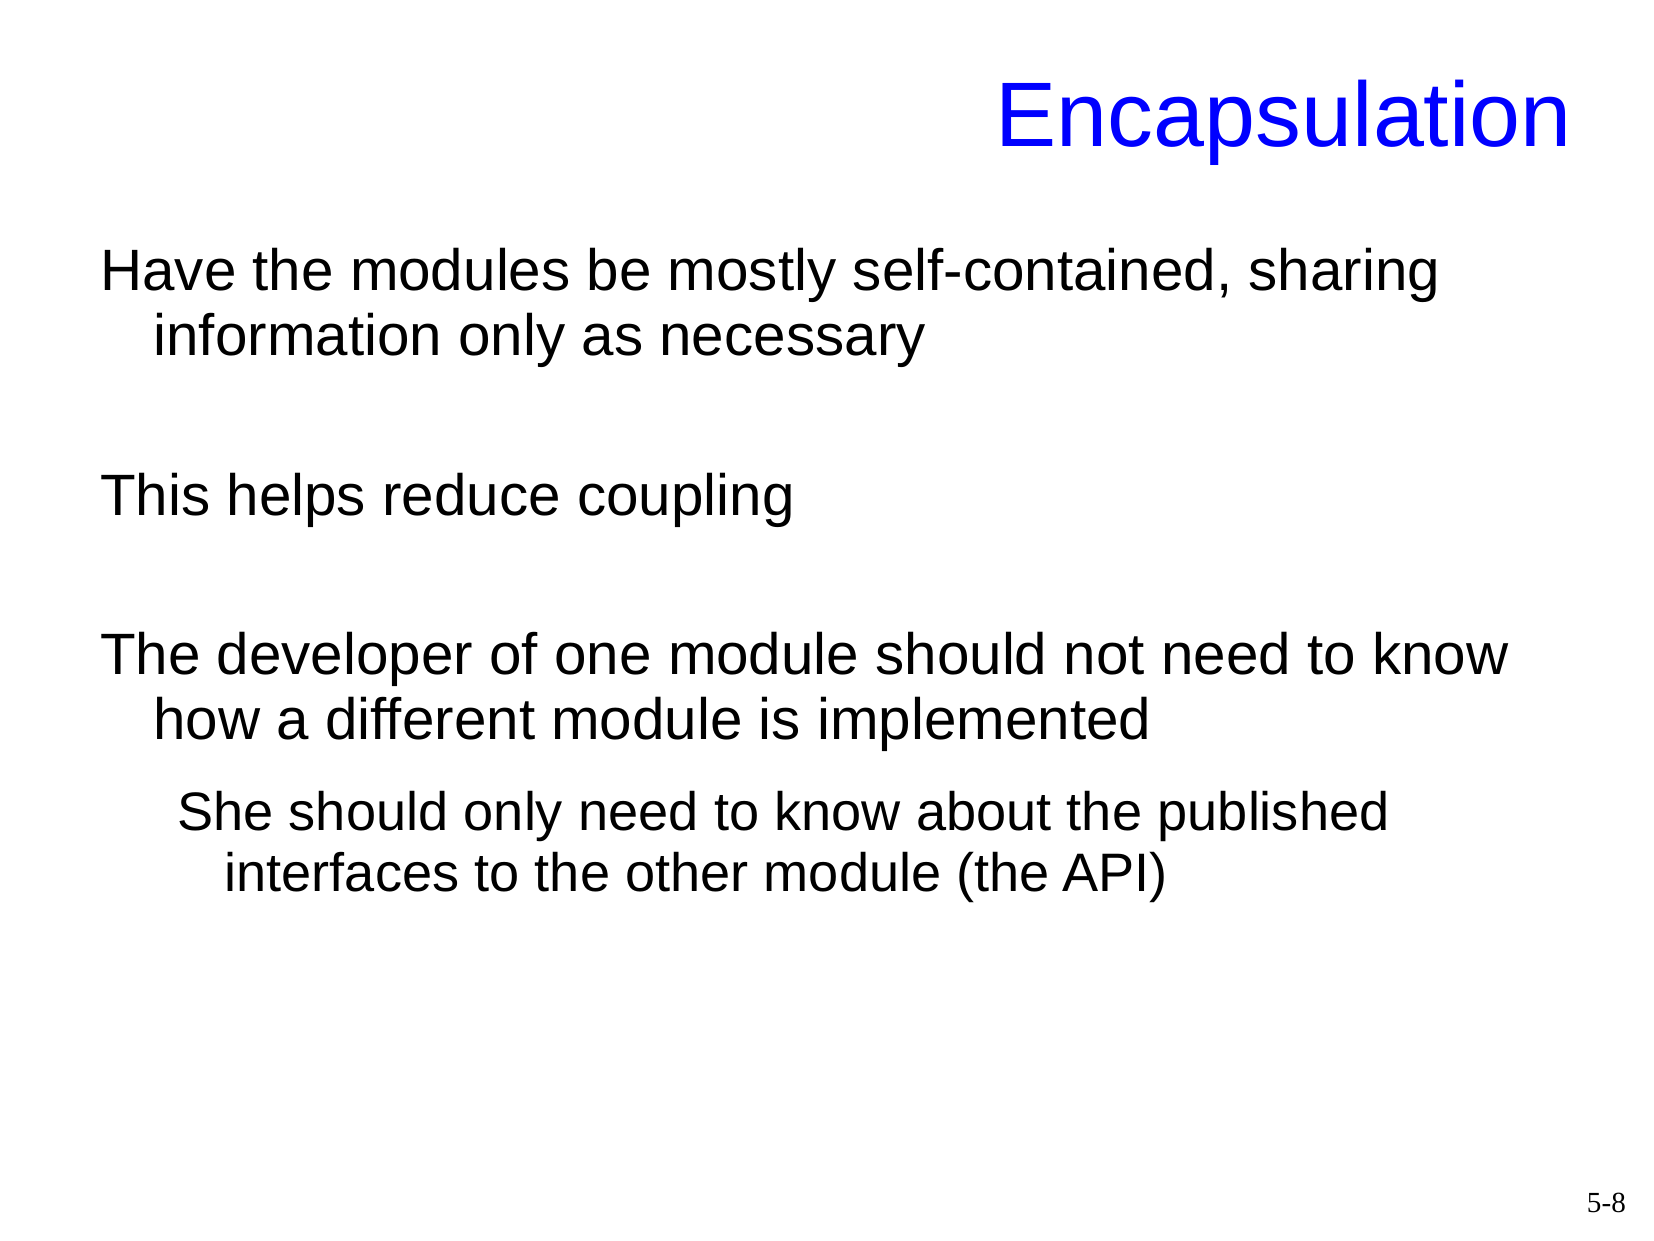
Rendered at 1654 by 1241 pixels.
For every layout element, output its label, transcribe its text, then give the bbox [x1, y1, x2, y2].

title Encapsulation [84, 18, 1573, 211]
list Have the modules be mostly self-contained, sharing information only as necessary This helps reduce coupling The developer of one module should not need to know how a different module is implemented She should only need to know about the published interfaces to the other module (the API) [82, 237, 1571, 1156]
